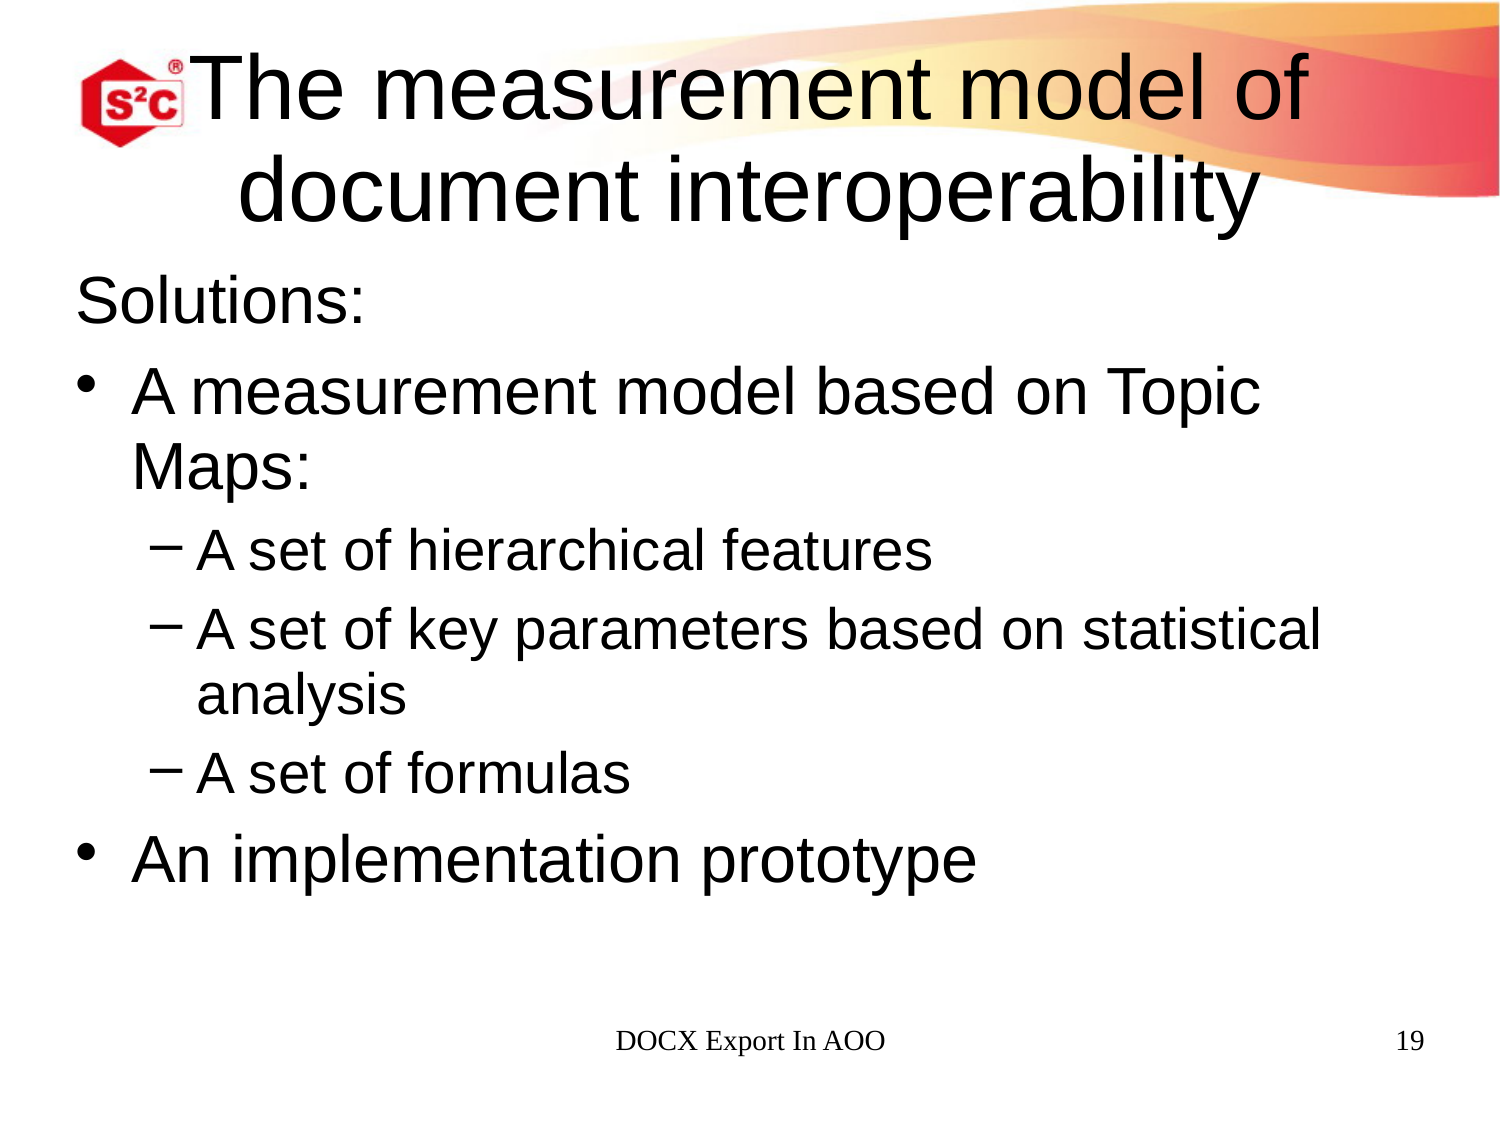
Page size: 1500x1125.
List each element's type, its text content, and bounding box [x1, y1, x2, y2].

picture [0, 0, 1500, 1125]
list Solutions: A measurement model based on Topic Maps: A set of hierarchical features A set of key parameters based on statistical analysis A set of formulas An implementation prototype [75, 263, 1425, 1006]
title The measurement model of document interoperability [75, 36, 1425, 242]
